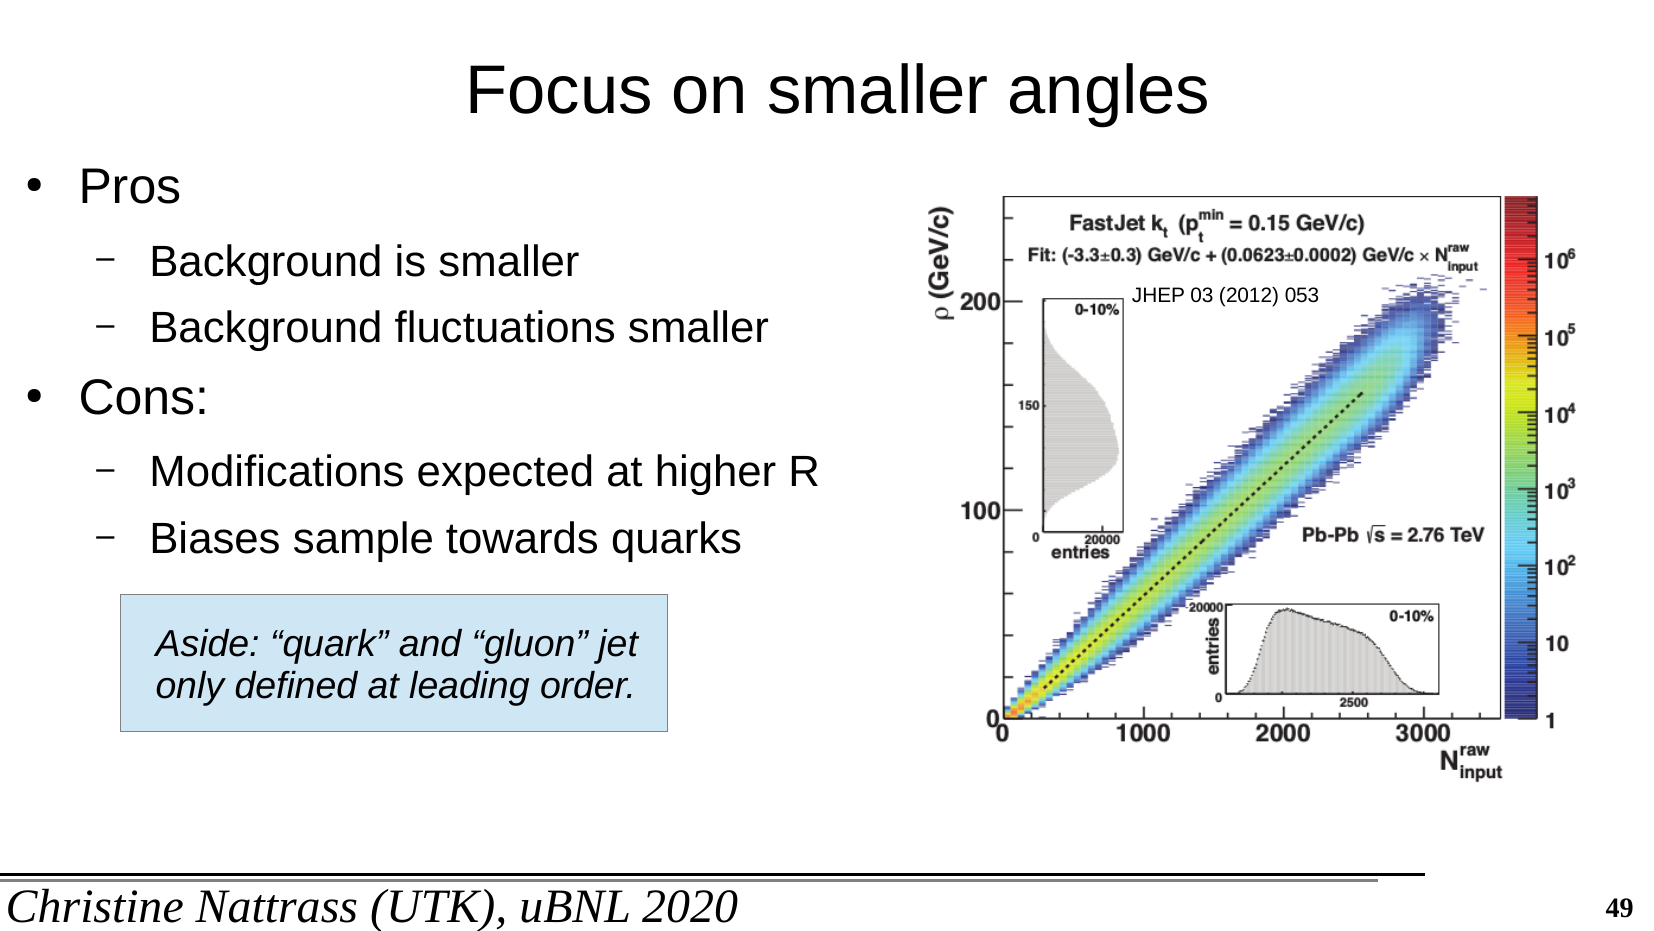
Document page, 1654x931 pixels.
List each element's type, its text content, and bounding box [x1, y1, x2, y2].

list Pros Background is smaller Background fluctuations smaller Cons: Modifications expected at higher R Biases sample towards quarks [7, 158, 878, 572]
title Focus on smaller angles [350, 28, 1327, 152]
text_box [120, 594, 668, 732]
picture [928, 196, 1576, 783]
text_box Aside: “quark” and “gluon” jet only defined at leading order. [140, 614, 659, 714]
text_box JHEP 03 (2012) 053 [1117, 276, 1385, 324]
